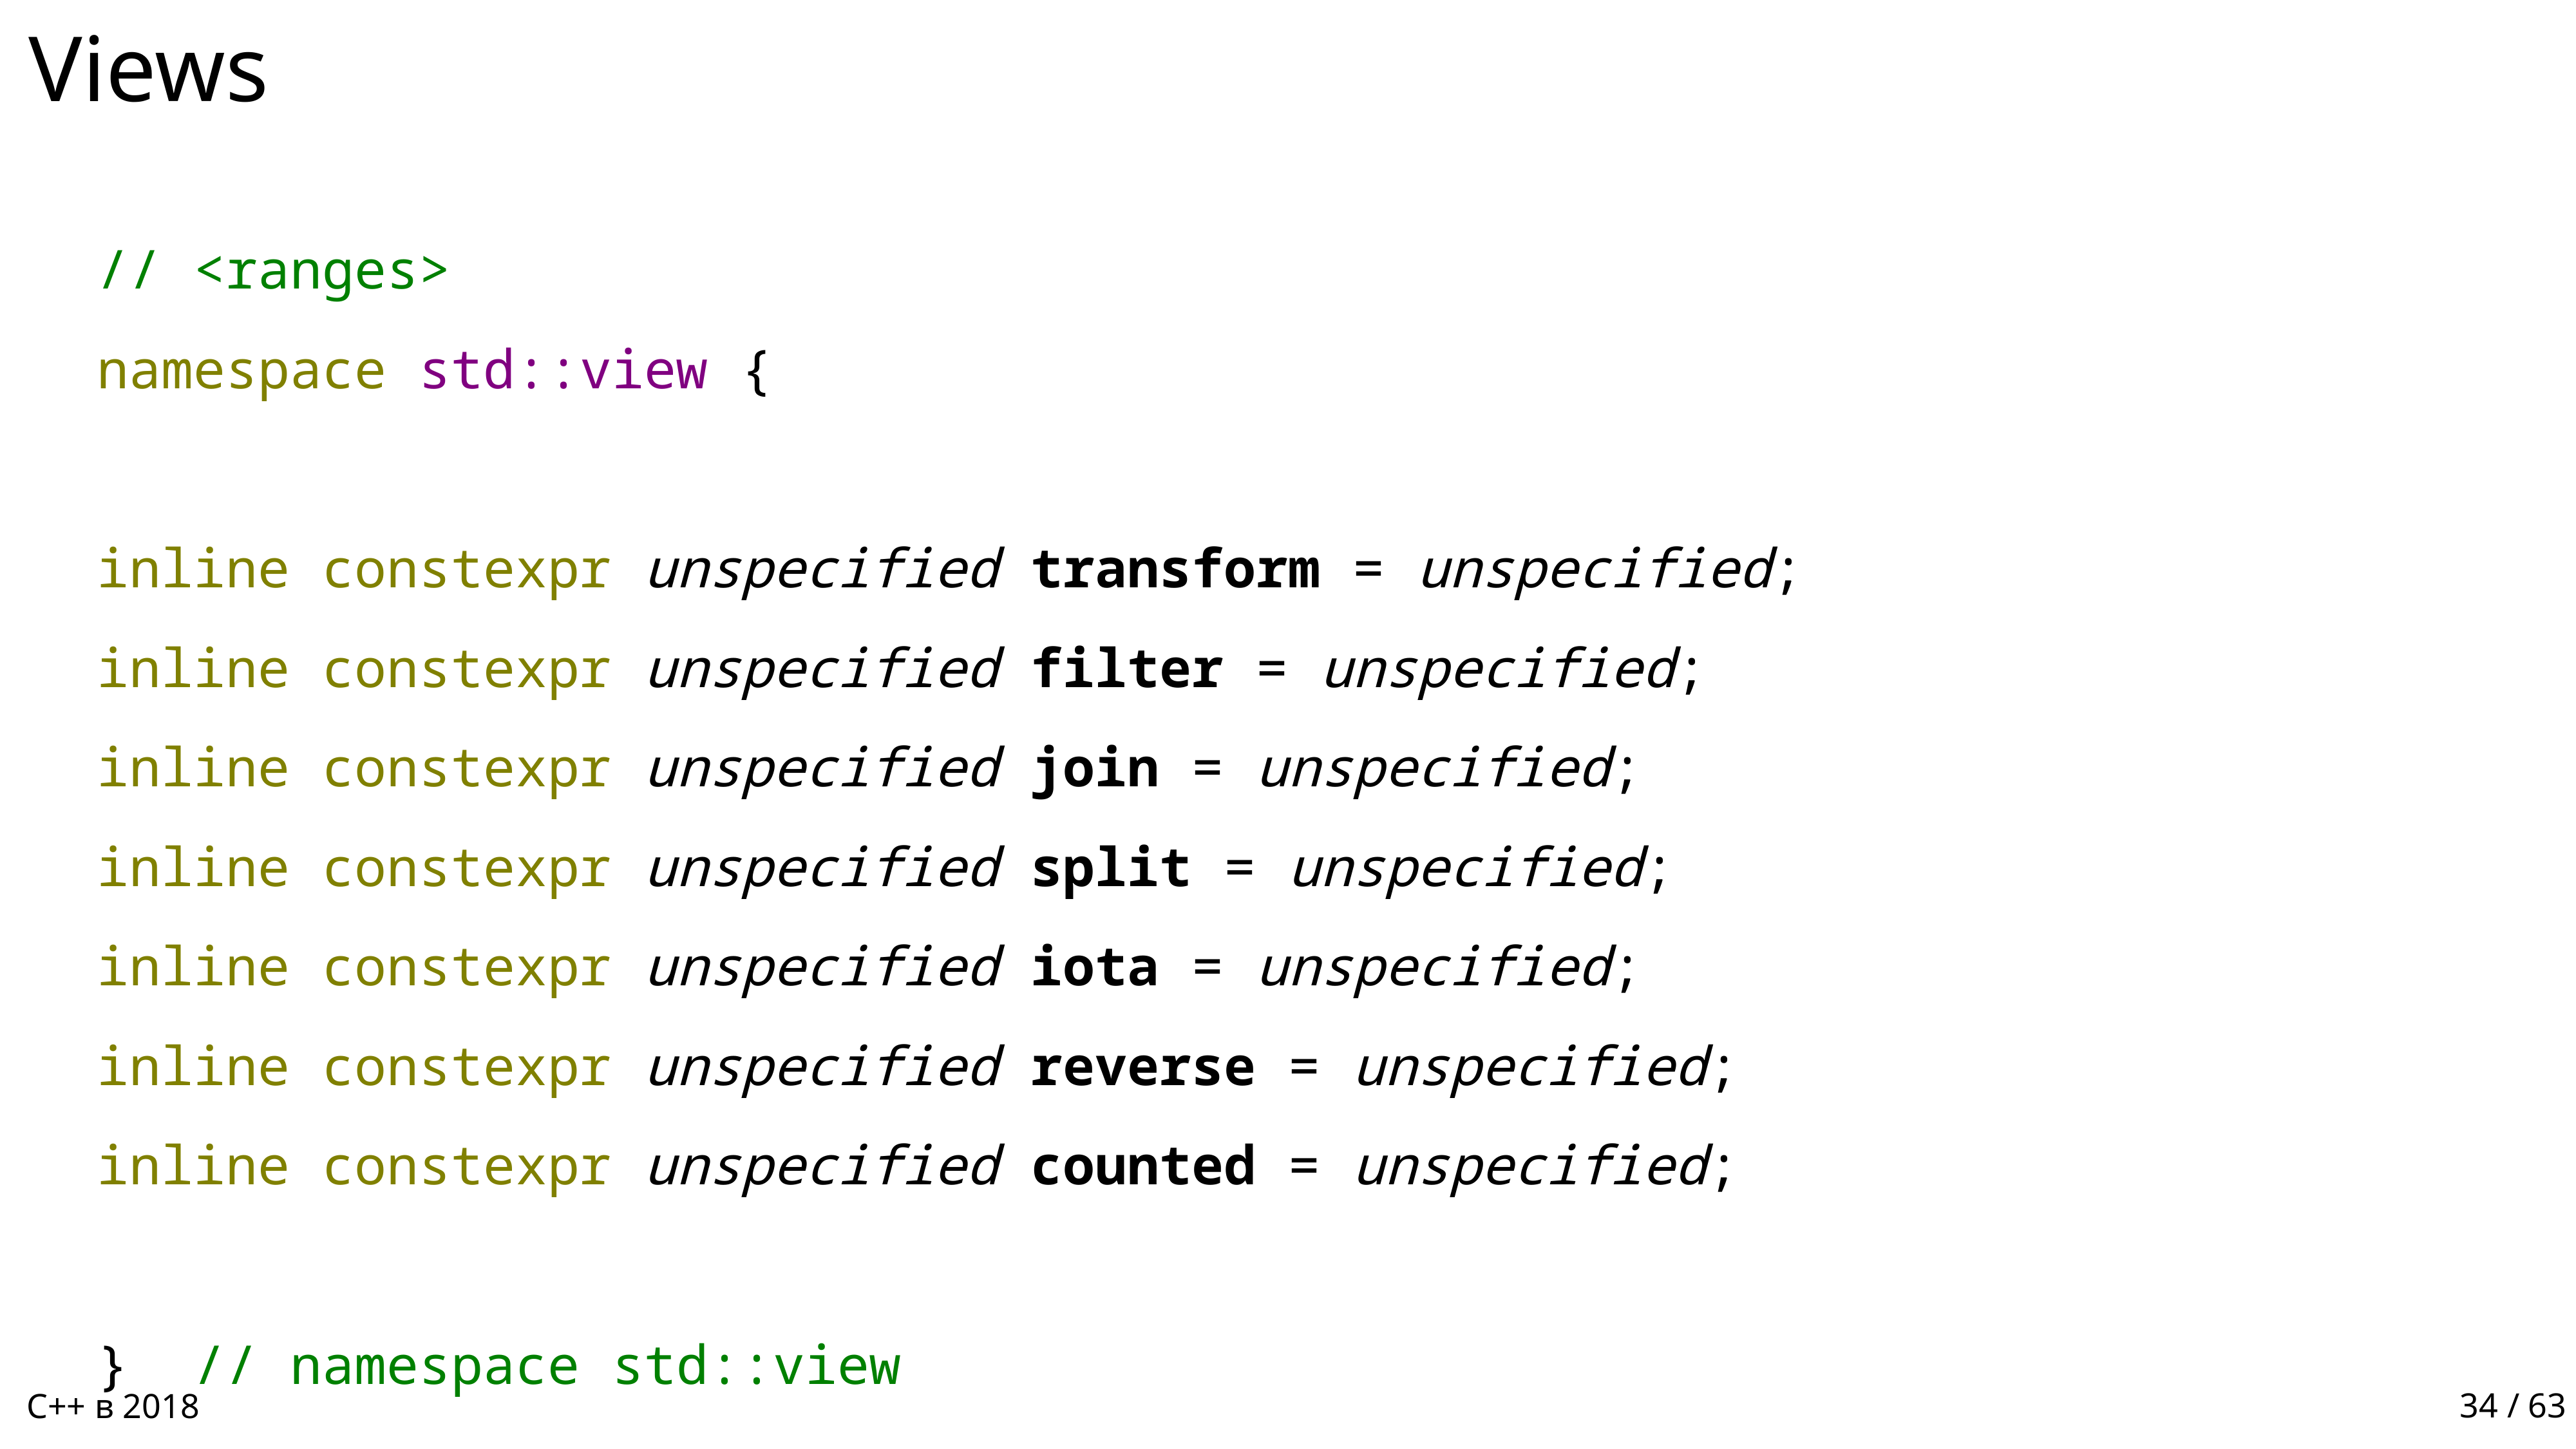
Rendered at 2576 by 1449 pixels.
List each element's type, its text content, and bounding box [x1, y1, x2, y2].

list // <ranges> namespace std::view { inline constexpr unspecified transform = unspecified; inline constexpr unspecified filter = unspecified; inline constexpr unspecified join = unspecified; inline constexpr unspecified split = unspecified; inline constexpr unspecified iota = unspecified; inline constexpr unspecified reverse = unspecified; inline constexpr unspecified counted = unspecified; } // namespace std::view [87, 214, 2551, 1382]
list C++ в 2018 [17, 1376, 1114, 1431]
title Views [19, 19, 2551, 155]
list <number> / 63 [1479, 1376, 2576, 1431]
